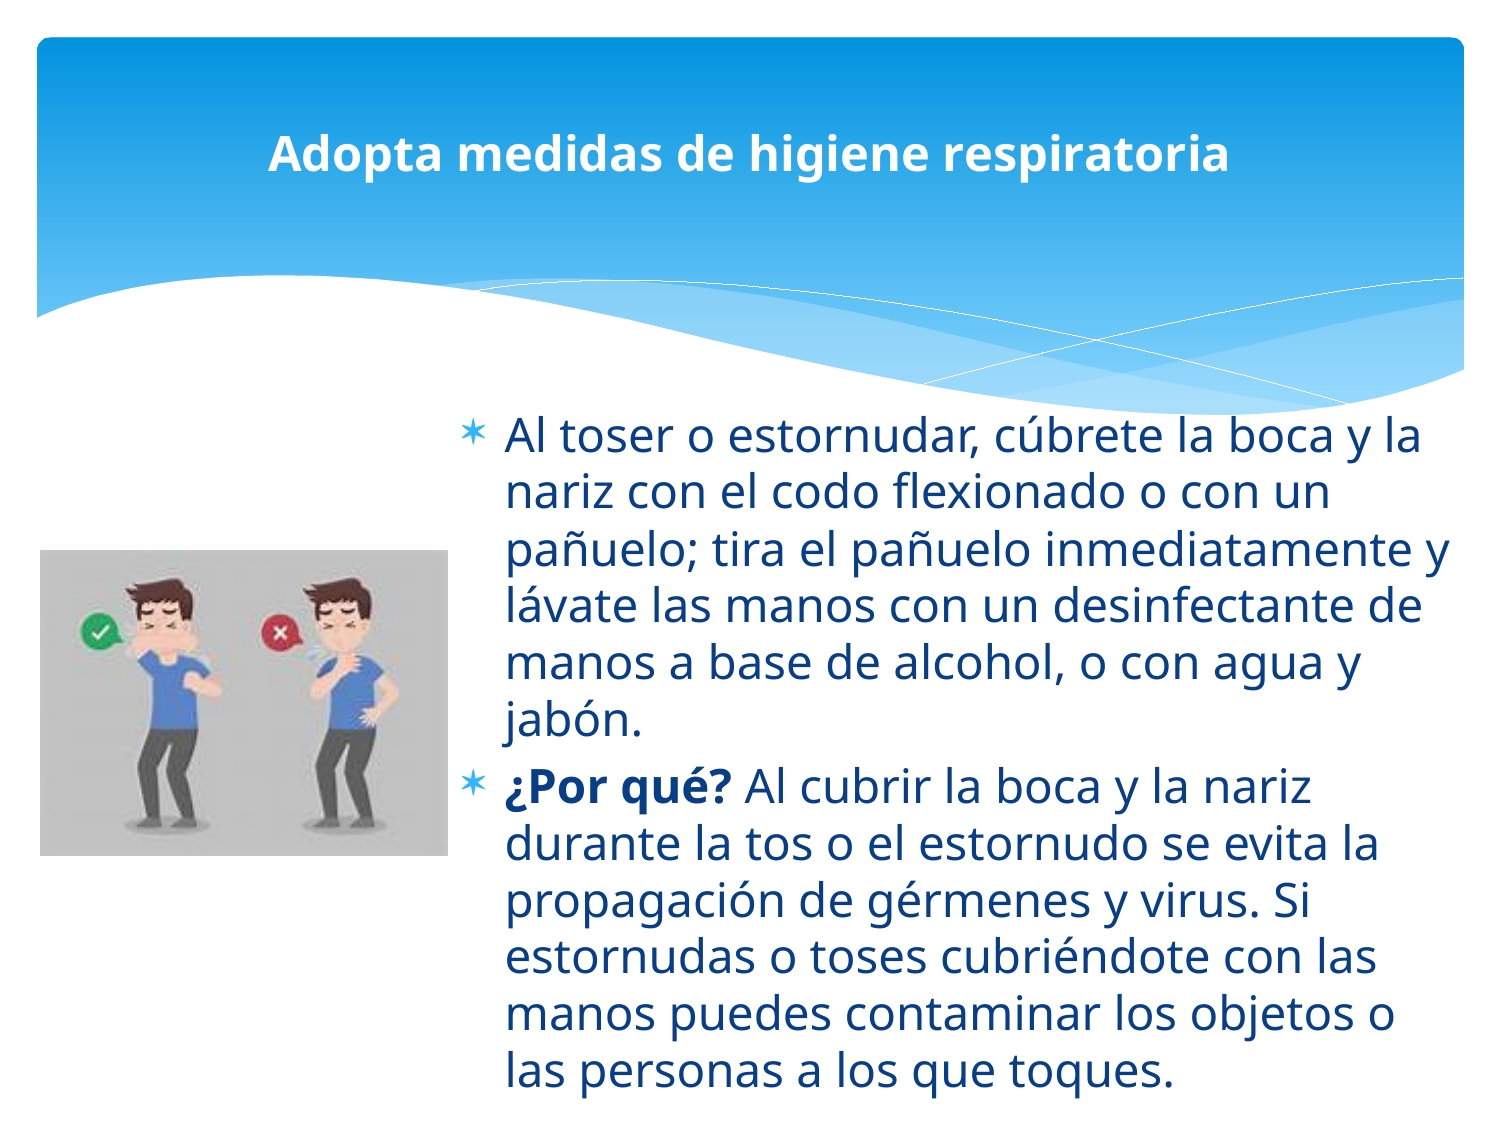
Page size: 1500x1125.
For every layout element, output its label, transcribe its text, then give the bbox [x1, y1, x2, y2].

picture [40, 550, 448, 856]
list Al toser o estornudar, cúbrete la boca y la nariz con el codo flexionado o con un pañuelo; tira el pañuelo inmediatamente y lávate las manos con un desinfectante de manos a base de alcohol, o con agua y jabón. ¿Por qué? Al cubrir la boca y la nariz durante la tos o el estornudo se evita la propagación de gérmenes y virus. Si estornudas o toses cubriéndote con las manos puedes contaminar los objetos o las personas a los que toques. [446, 397, 1483, 1106]
title Adopta medidas de higiene respiratoria [75, 55, 1425, 261]
